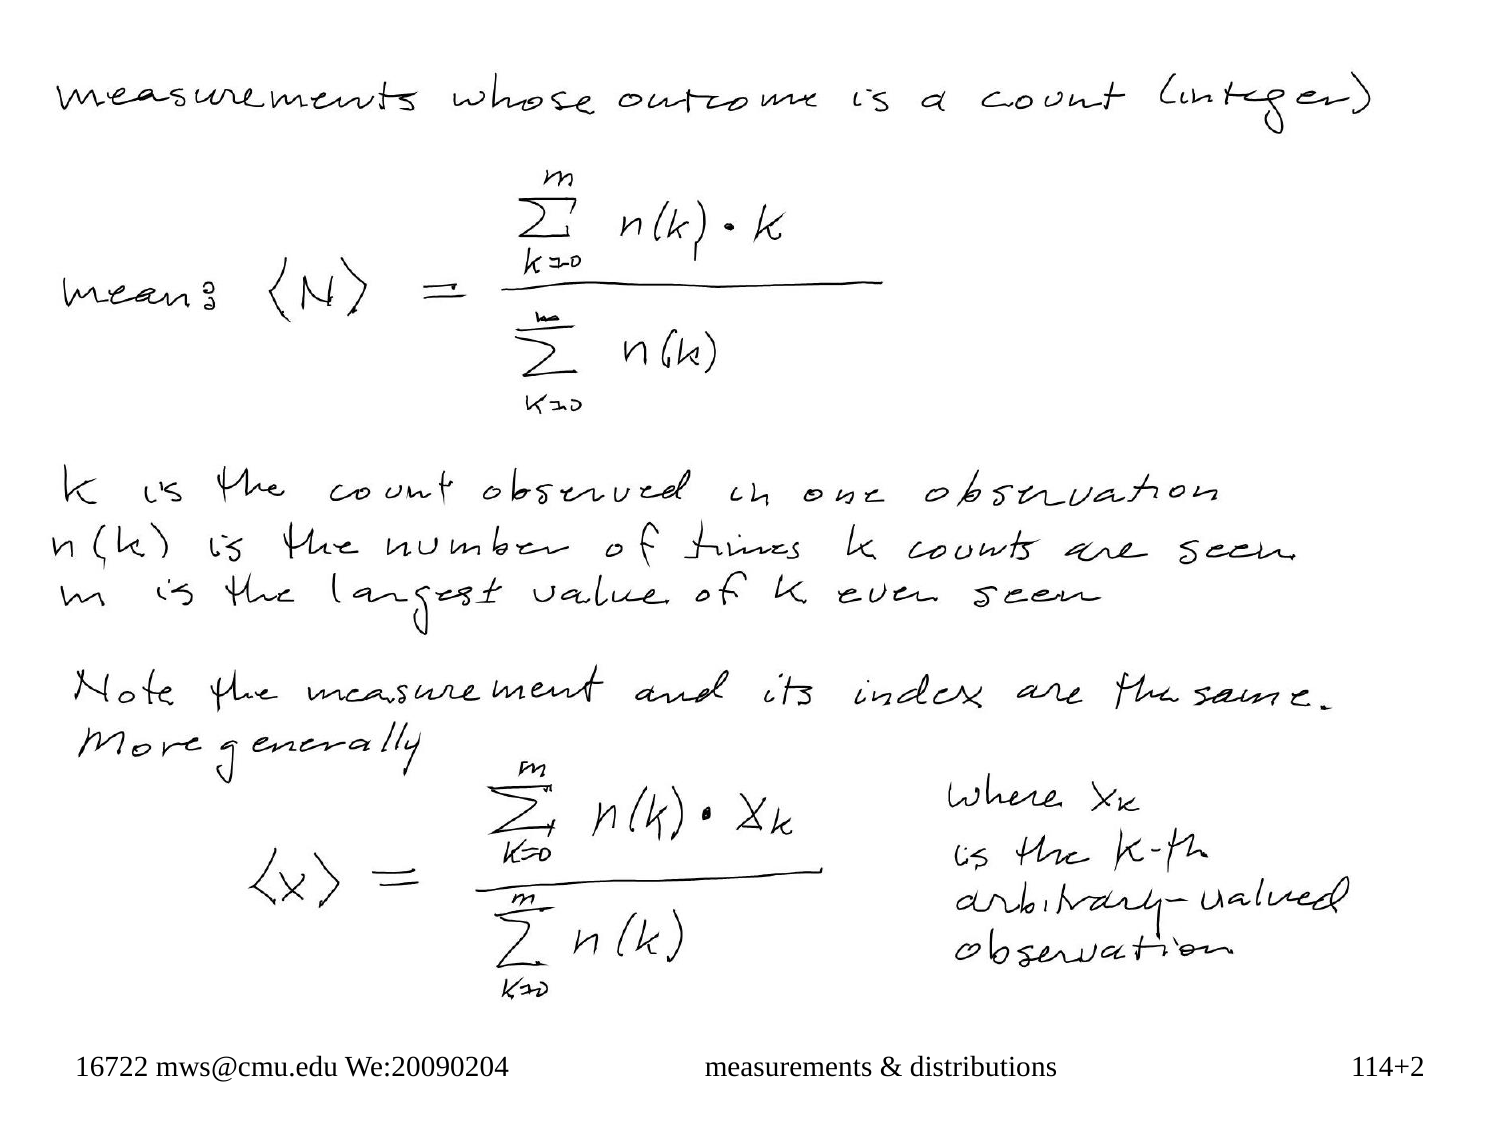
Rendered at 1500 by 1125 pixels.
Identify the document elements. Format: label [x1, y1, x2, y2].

picture [37, 49, 1384, 1010]
